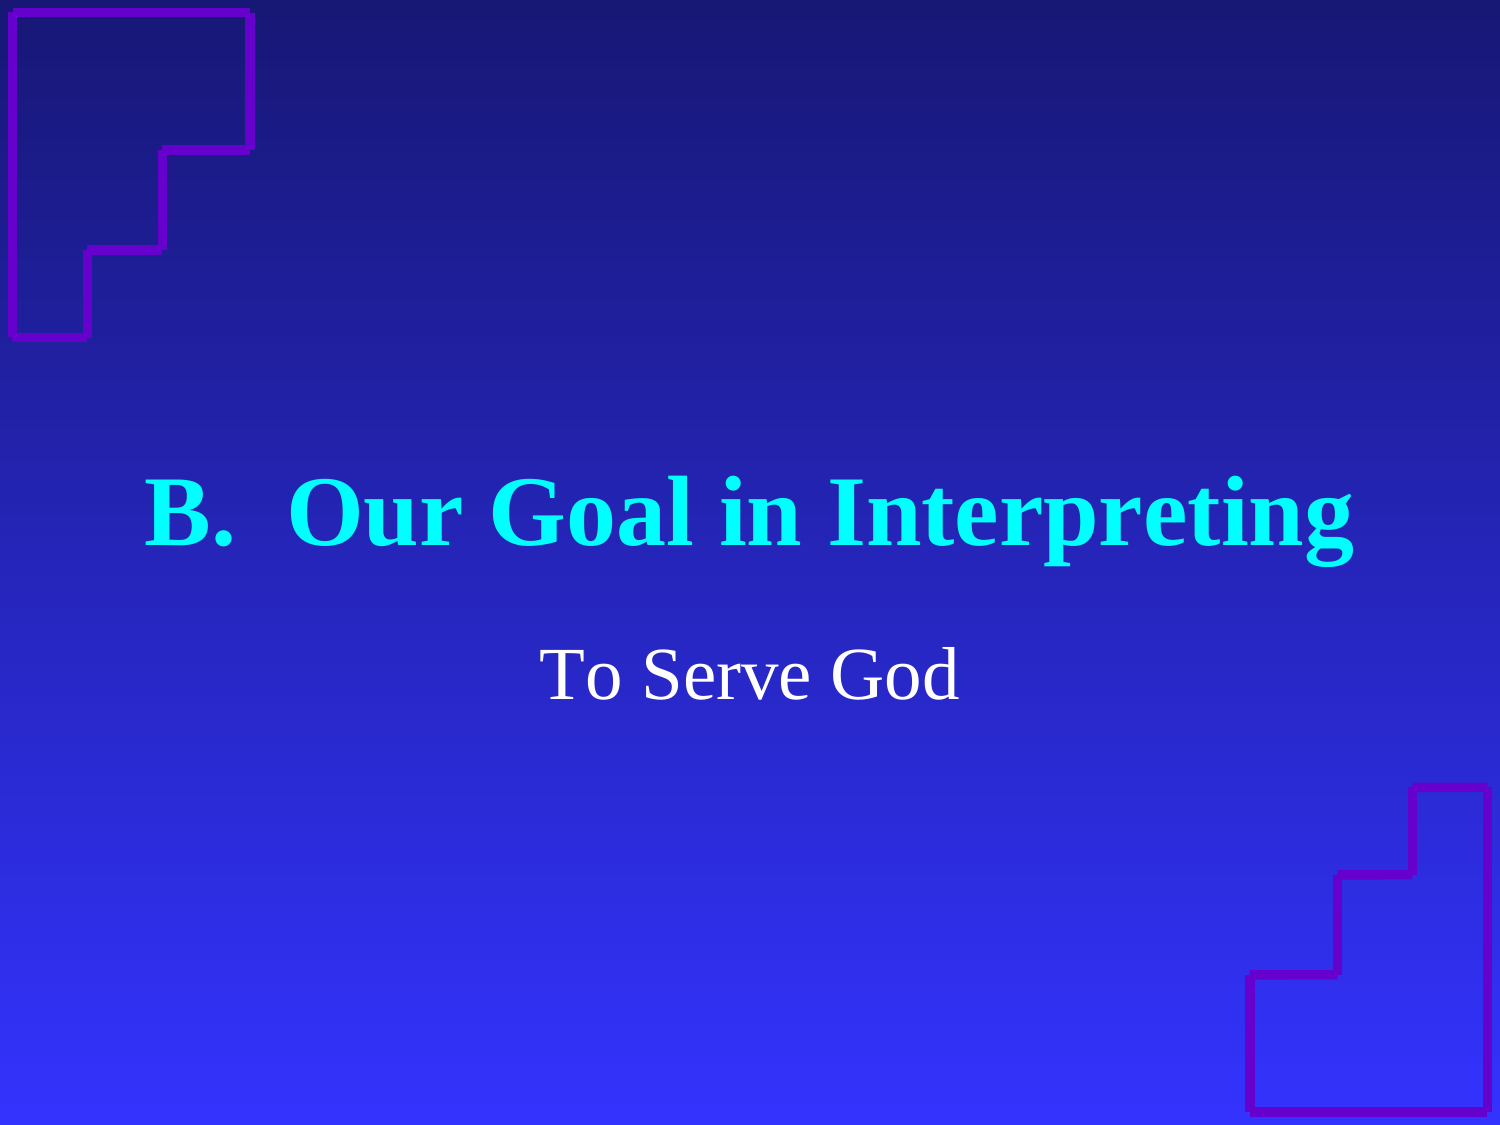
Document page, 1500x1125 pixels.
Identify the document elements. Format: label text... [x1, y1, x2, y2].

subtitle To Serve God [225, 624, 1276, 838]
title B. Our Goal in Interpreting [112, 424, 1388, 613]
